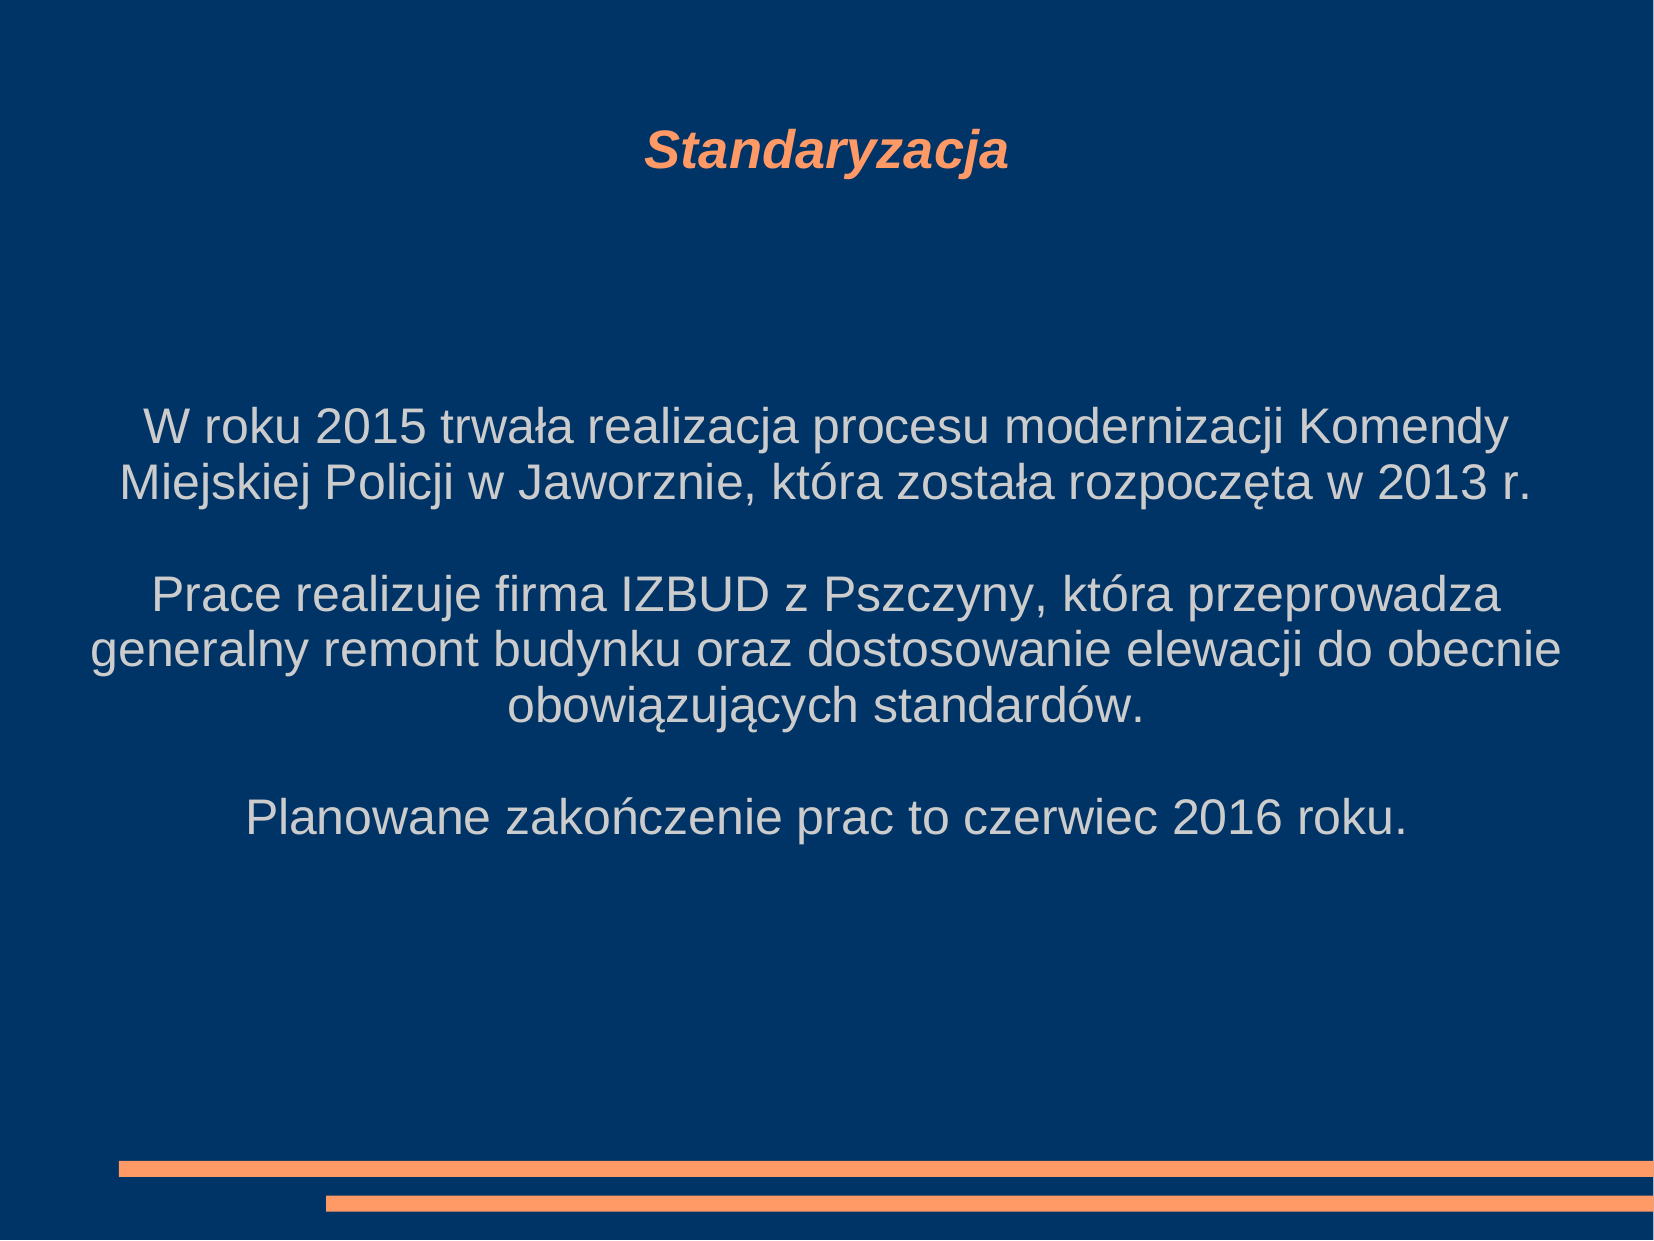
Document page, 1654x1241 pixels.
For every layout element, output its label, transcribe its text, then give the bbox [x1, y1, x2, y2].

title Standaryzacja [121, 46, 1534, 254]
subtitle W roku 2015 trwała realizacja procesu modernizacji Komendy Miejskiej Policji w Jaworznie, która została rozpoczęta w 2013 r. Prace realizuje firma IZBUD z Pszczyny, która przeprowadza generalny remont budynku oraz dostosowanie elewacji do obecnie obowiązujących standardów. Planowane zakończenie prac to czerwiec 2016 roku. [82, 283, 1571, 1016]
